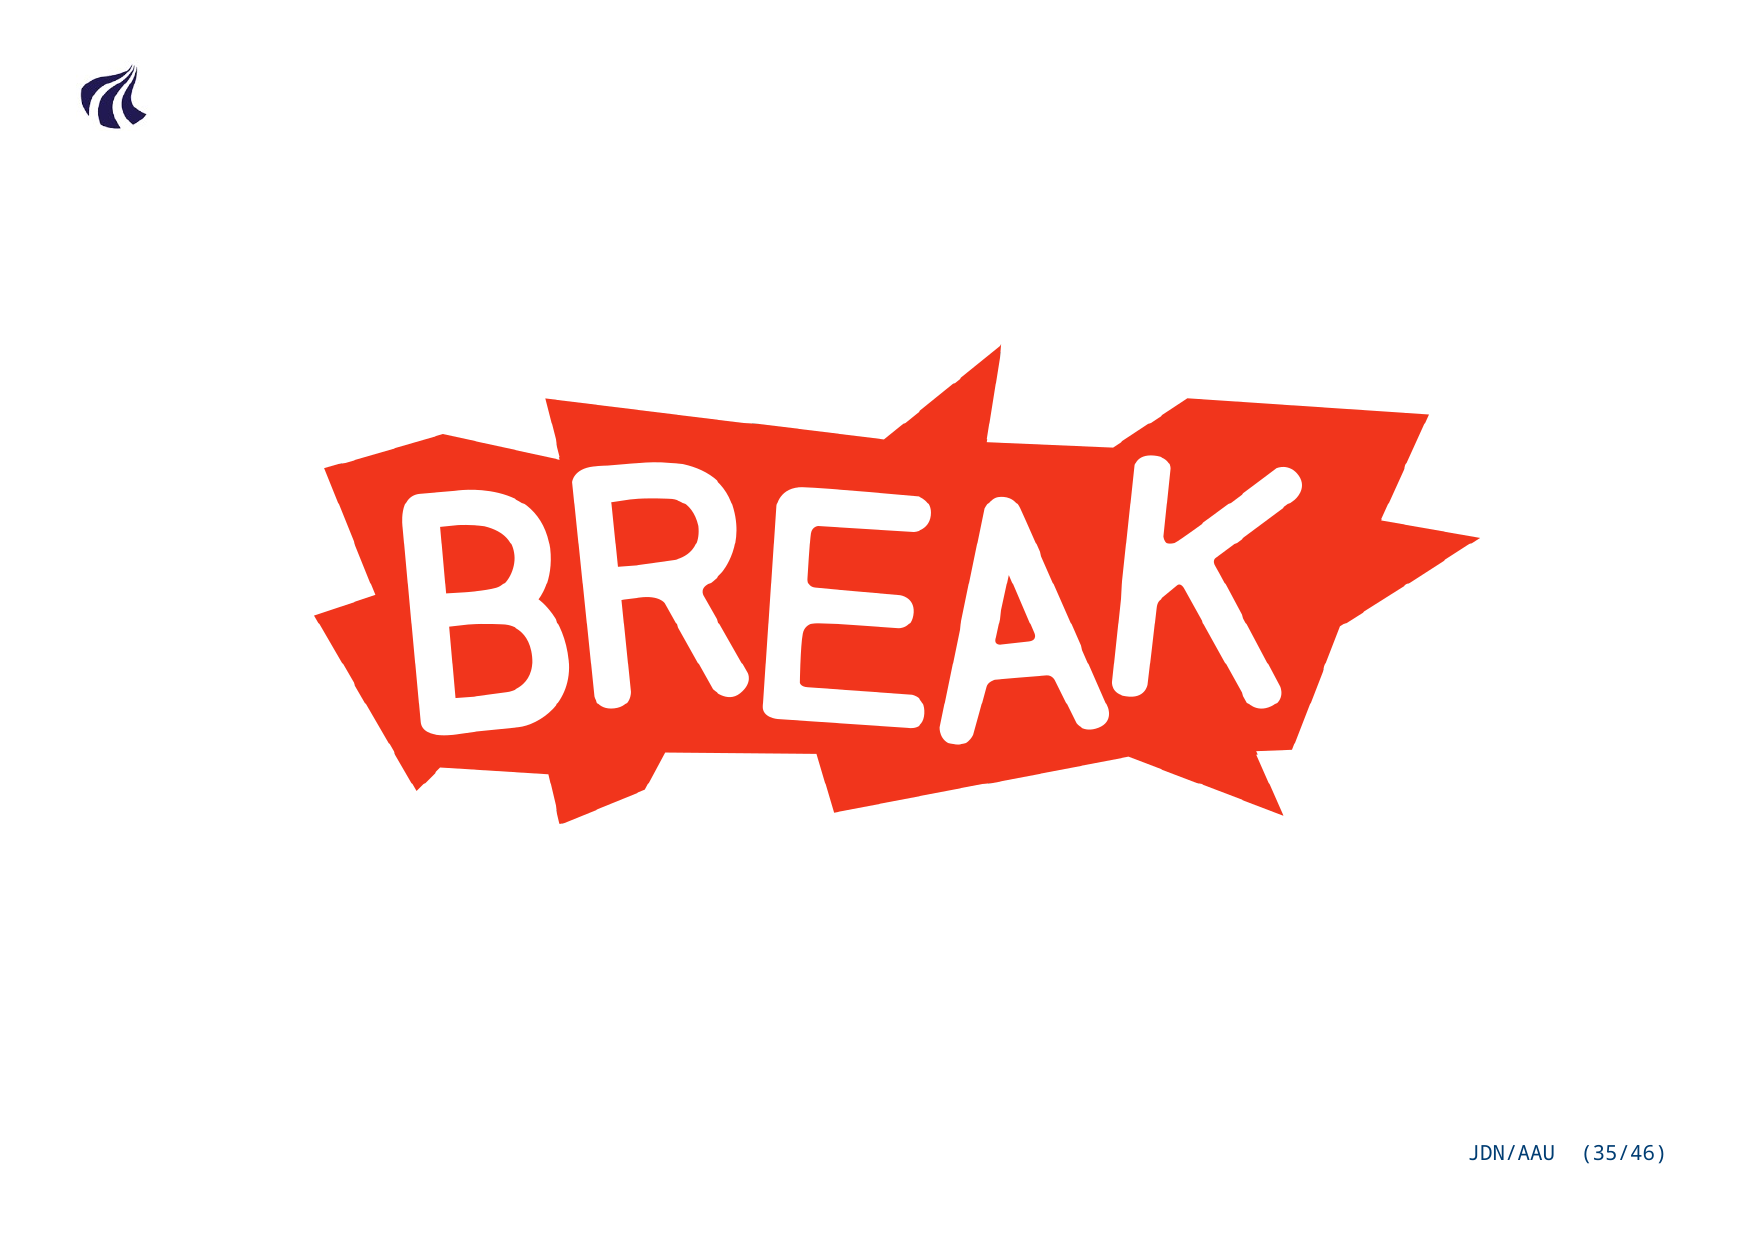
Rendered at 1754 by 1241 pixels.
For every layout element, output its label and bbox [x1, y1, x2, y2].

picture [314, 343, 1485, 825]
picture [76, 60, 151, 131]
